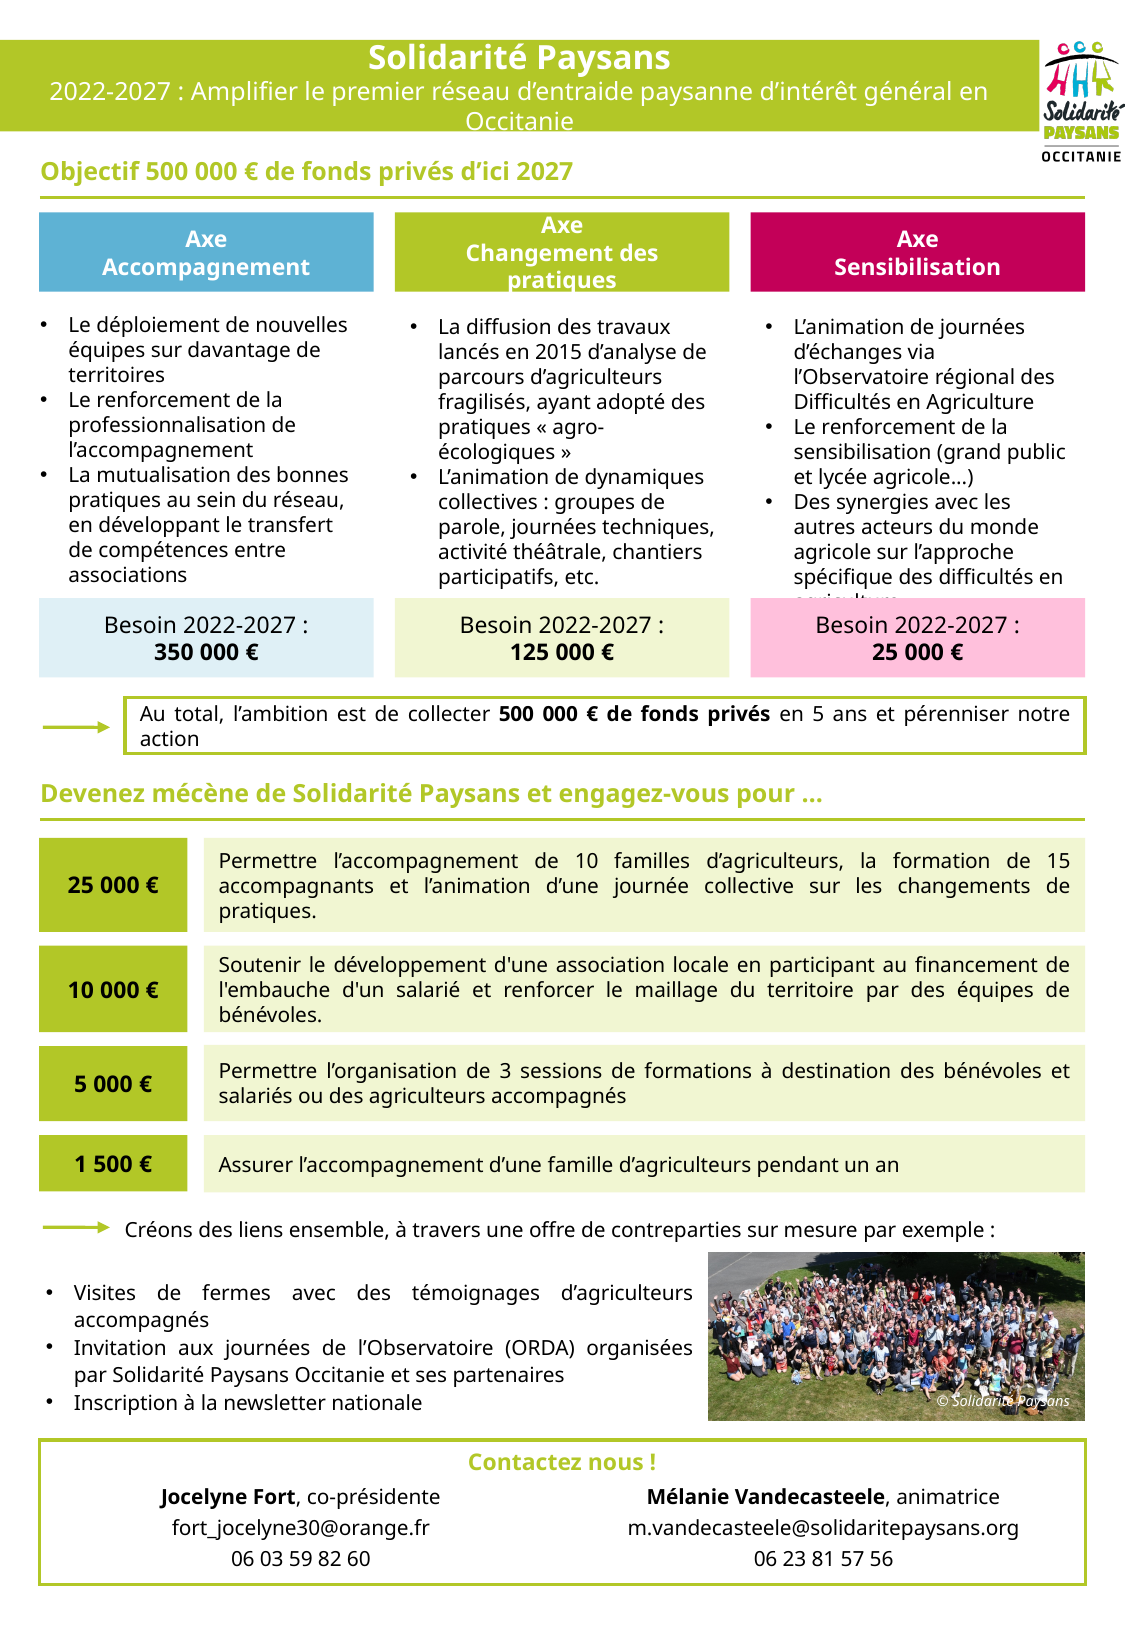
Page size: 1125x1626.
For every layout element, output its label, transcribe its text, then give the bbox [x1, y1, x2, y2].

text_box Permettre l’organisation de 3 sessions de formations à destination des bénévoles et salariés ou des agriculteurs accompagnés [203, 1044, 1086, 1122]
text_box Solidarité Paysans 2022-2027 : Amplifier le premier réseau d’entraide paysanne d’intérêt général en Occitanie [0, 39, 1027, 132]
text_box Axe Accompagnement [39, 212, 374, 292]
text_box Assurer l’accompagnement d’une famille d’agriculteurs pendant un an [203, 1135, 1086, 1193]
picture [708, 1252, 1085, 1421]
text_box 5 000 € [39, 1046, 188, 1122]
text_box Permettre l’accompagnement de 10 familles d’agriculteurs, la formation de 15 accompagnants et l’animation d’une journée collective sur les changements de pratiques. [203, 837, 1086, 932]
text_box Visites de fermes avec des témoignages d’agriculteurs accompagnés Invitation aux journées de l’Observatoire (ORDA) organisées par Solidarité Paysans Occitanie et ses partenaires Inscription à la newsletter nationale [31, 1269, 708, 1424]
text_box Contactez nous ! [39, 1439, 1086, 1472]
text_box © Solidarité Paysans [883, 1384, 1085, 1418]
text_box Soutenir le développement d'une association locale en participant au financement de l'embauche d'un salarié et renforcer le maillage du territoire par des équipes de bénévoles. [203, 945, 1086, 1033]
text_box La diffusion des travaux lancés en 2015 d’analyse de parcours d’agriculteurs fragilisés, ayant adopté des pratiques « agro-écologiques » L’animation de dynamiques collectives : groupes de parole, journées techniques, activité théâtrale, chantiers participatifs, etc. [395, 306, 730, 597]
text_box Axe Sensibilisation [750, 212, 1086, 292]
text_box Objectif 500 000 € de fonds privés d’ici 2027 [25, 147, 1086, 193]
text_box L’animation de journées d’échanges via l’Observatoire régional des Difficultés en Agriculture Le renforcement de la sensibilisation (grand public et lycée agricole...) Des synergies avec les autres acteurs du monde agricole sur l’approche spécifique des difficultés en agriculture [750, 306, 1086, 598]
text_box Au total, l’ambition est de collecter 500 000 € de fonds privés en 5 ans et pérenniser notre action [124, 697, 1086, 754]
text_box 1 500 € [39, 1135, 188, 1192]
text_box Besoin 2022-2027 : 350 000 € [39, 598, 374, 678]
picture [1027, 23, 1125, 173]
text_box 25 000 € [39, 837, 188, 932]
text_box Le déploiement de nouvelles équipes sur davantage de territoires Le renforcement de la professionnalisation de l’accompagnement La mutualisation des bonnes pratiques au sein du réseau, en développant le transfert de compétences entre associations [25, 304, 375, 595]
text_box Axe Changement des pratiques [394, 212, 730, 292]
text_box Jocelyne Fort, co-présidente fort_jocelyne30@orange.fr 06 03 59 82 60 [39, 1472, 563, 1585]
text_box Besoin 2022-2027 : 25 000 € [750, 598, 1086, 678]
text_box Besoin 2022-2027 : 125 000 € [394, 598, 730, 678]
text_box Devenez mécène de Solidarité Paysans et engagez-vous pour … [25, 769, 1086, 815]
text_box Mélanie Vandecasteele, animatrice m.vandecasteele@solidaritepaysans.org 06 23 81 57 56 [563, 1472, 1086, 1585]
text_box Créons des liens ensemble, à travers une offre de contreparties sur mesure par exemple : [109, 1208, 1085, 1249]
text_box 10 000 € [39, 945, 188, 1033]
